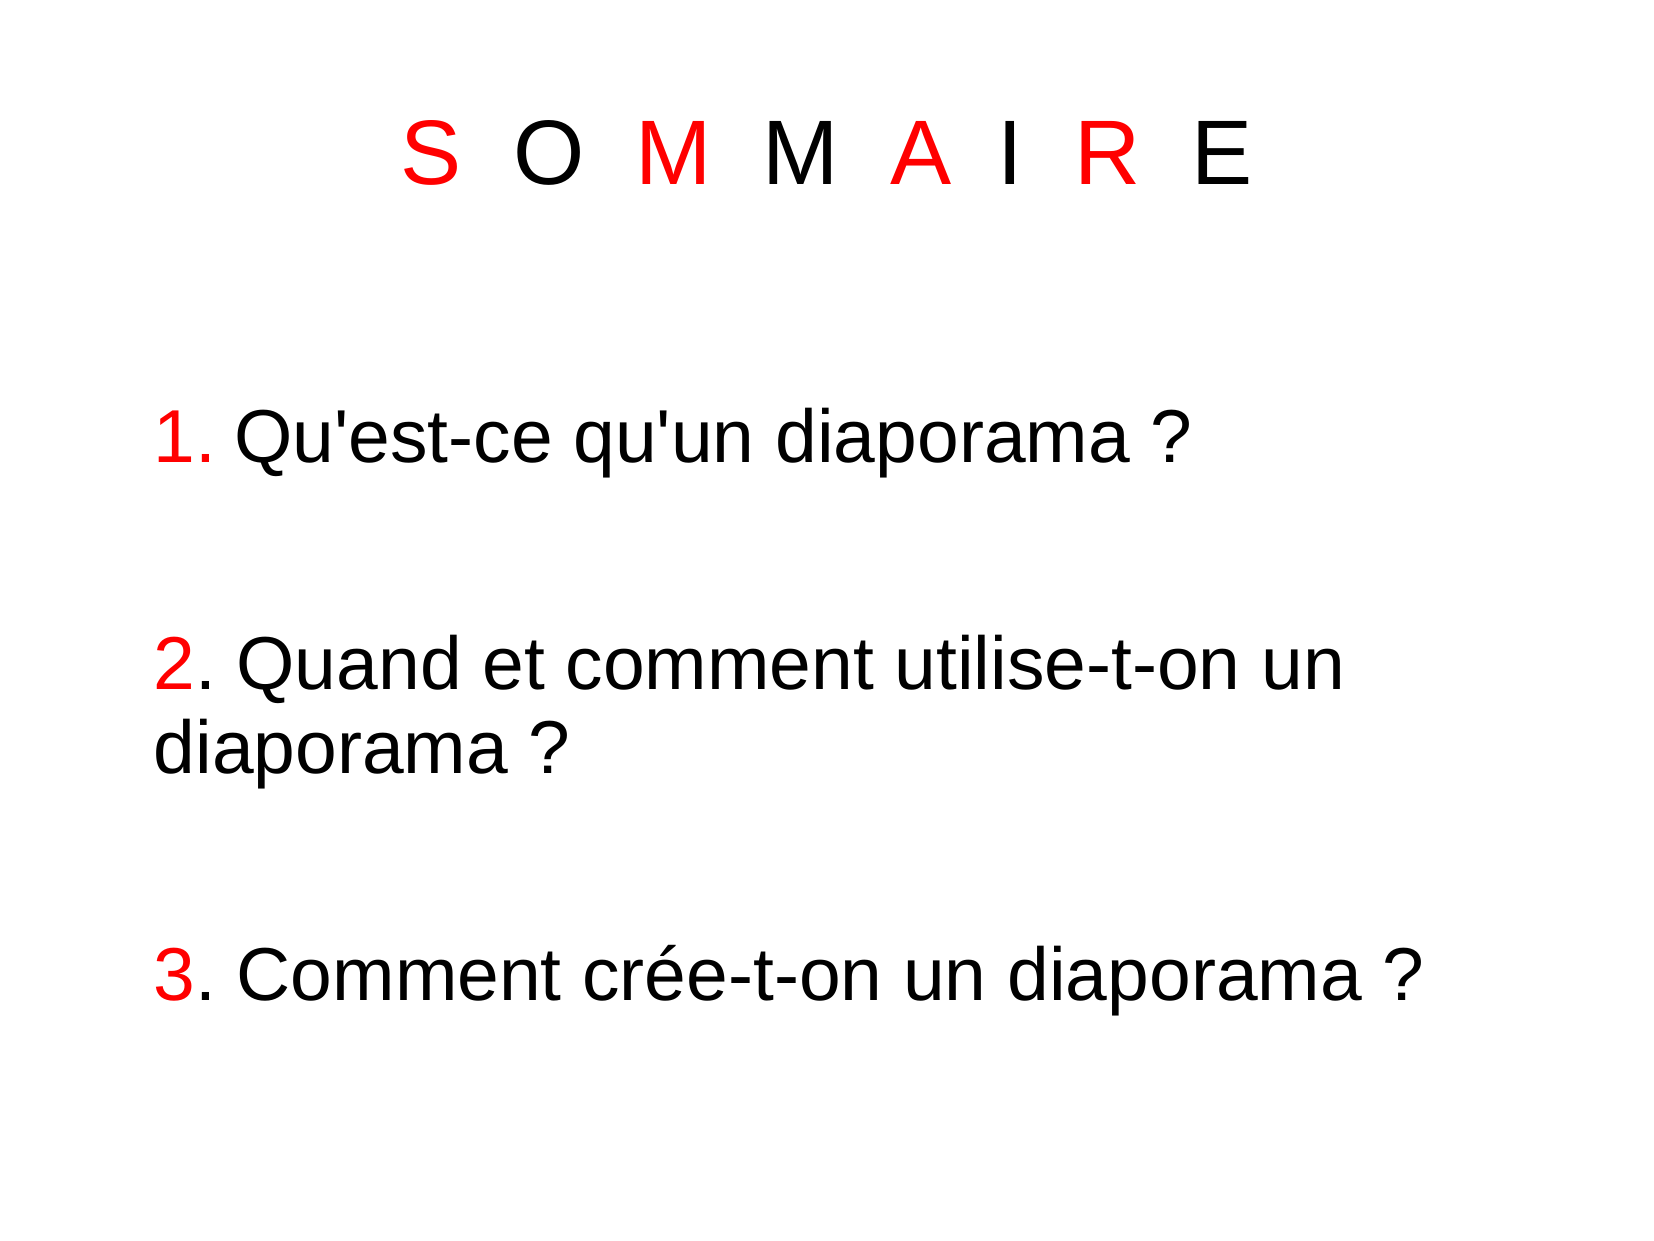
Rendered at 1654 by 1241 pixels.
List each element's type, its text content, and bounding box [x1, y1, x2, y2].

title S O M M A I R E [82, 0, 1571, 290]
list 1. Qu'est-ce qu'un diaporama ? 2. Quand et comment utilise-t-on un diaporama ? 3. Comment crée-t-on un diaporama ? [82, 290, 1571, 1109]
